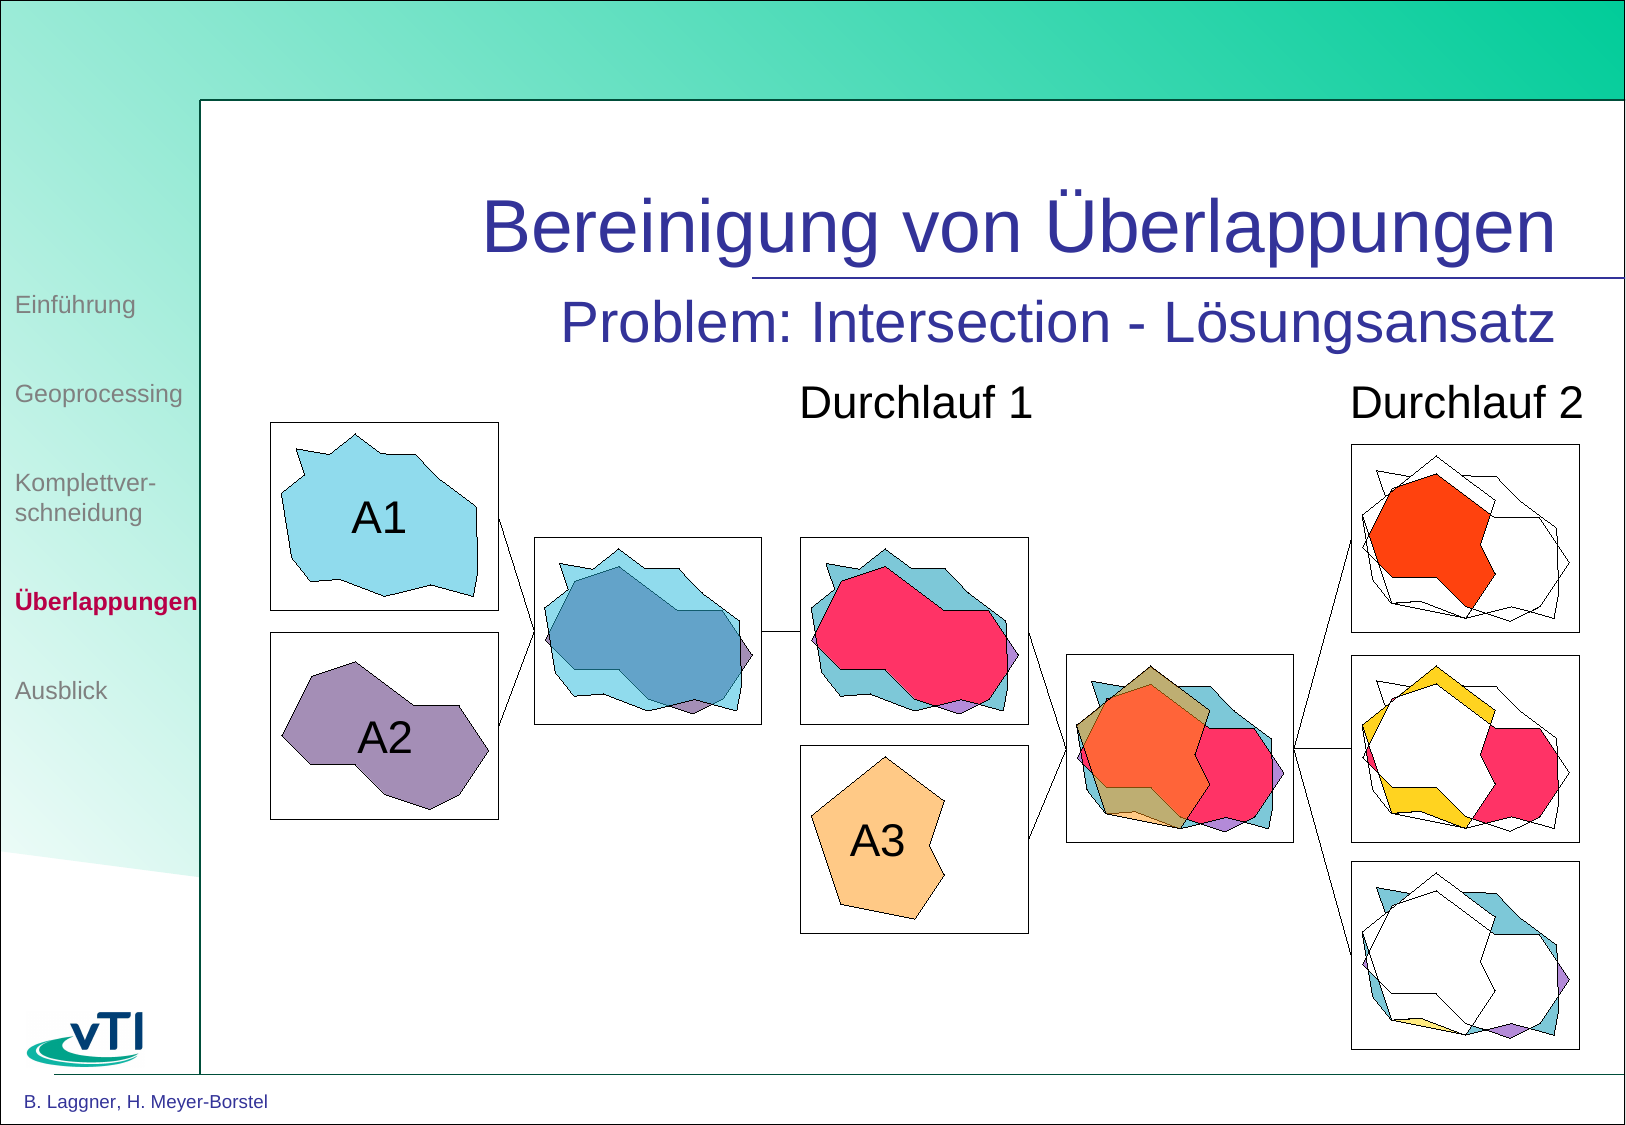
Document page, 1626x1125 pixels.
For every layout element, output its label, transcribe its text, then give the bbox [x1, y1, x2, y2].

text_box A2 [281, 661, 489, 810]
text_box [1076, 665, 1284, 832]
text_box Durchlauf 2 [1335, 365, 1600, 564]
text_box [811, 548, 1019, 714]
text_box Problem: Intersection - Lösungsansatz [545, 276, 1573, 362]
text_box [1362, 665, 1570, 832]
text_box Durchlauf 1 [784, 365, 1049, 436]
text_box A1 [281, 433, 478, 597]
picture [26, 1011, 145, 1068]
text_box Bereinigung von Überlappungen [465, 170, 1573, 276]
text_box [544, 548, 753, 714]
text_box Einführung Geoprocessing Komplettver-schneidung Überlappungen Ausblick [0, 281, 224, 747]
text_box [1362, 872, 1570, 1039]
text_box [1370, 564, 1569, 622]
text_box A3 [811, 756, 945, 920]
